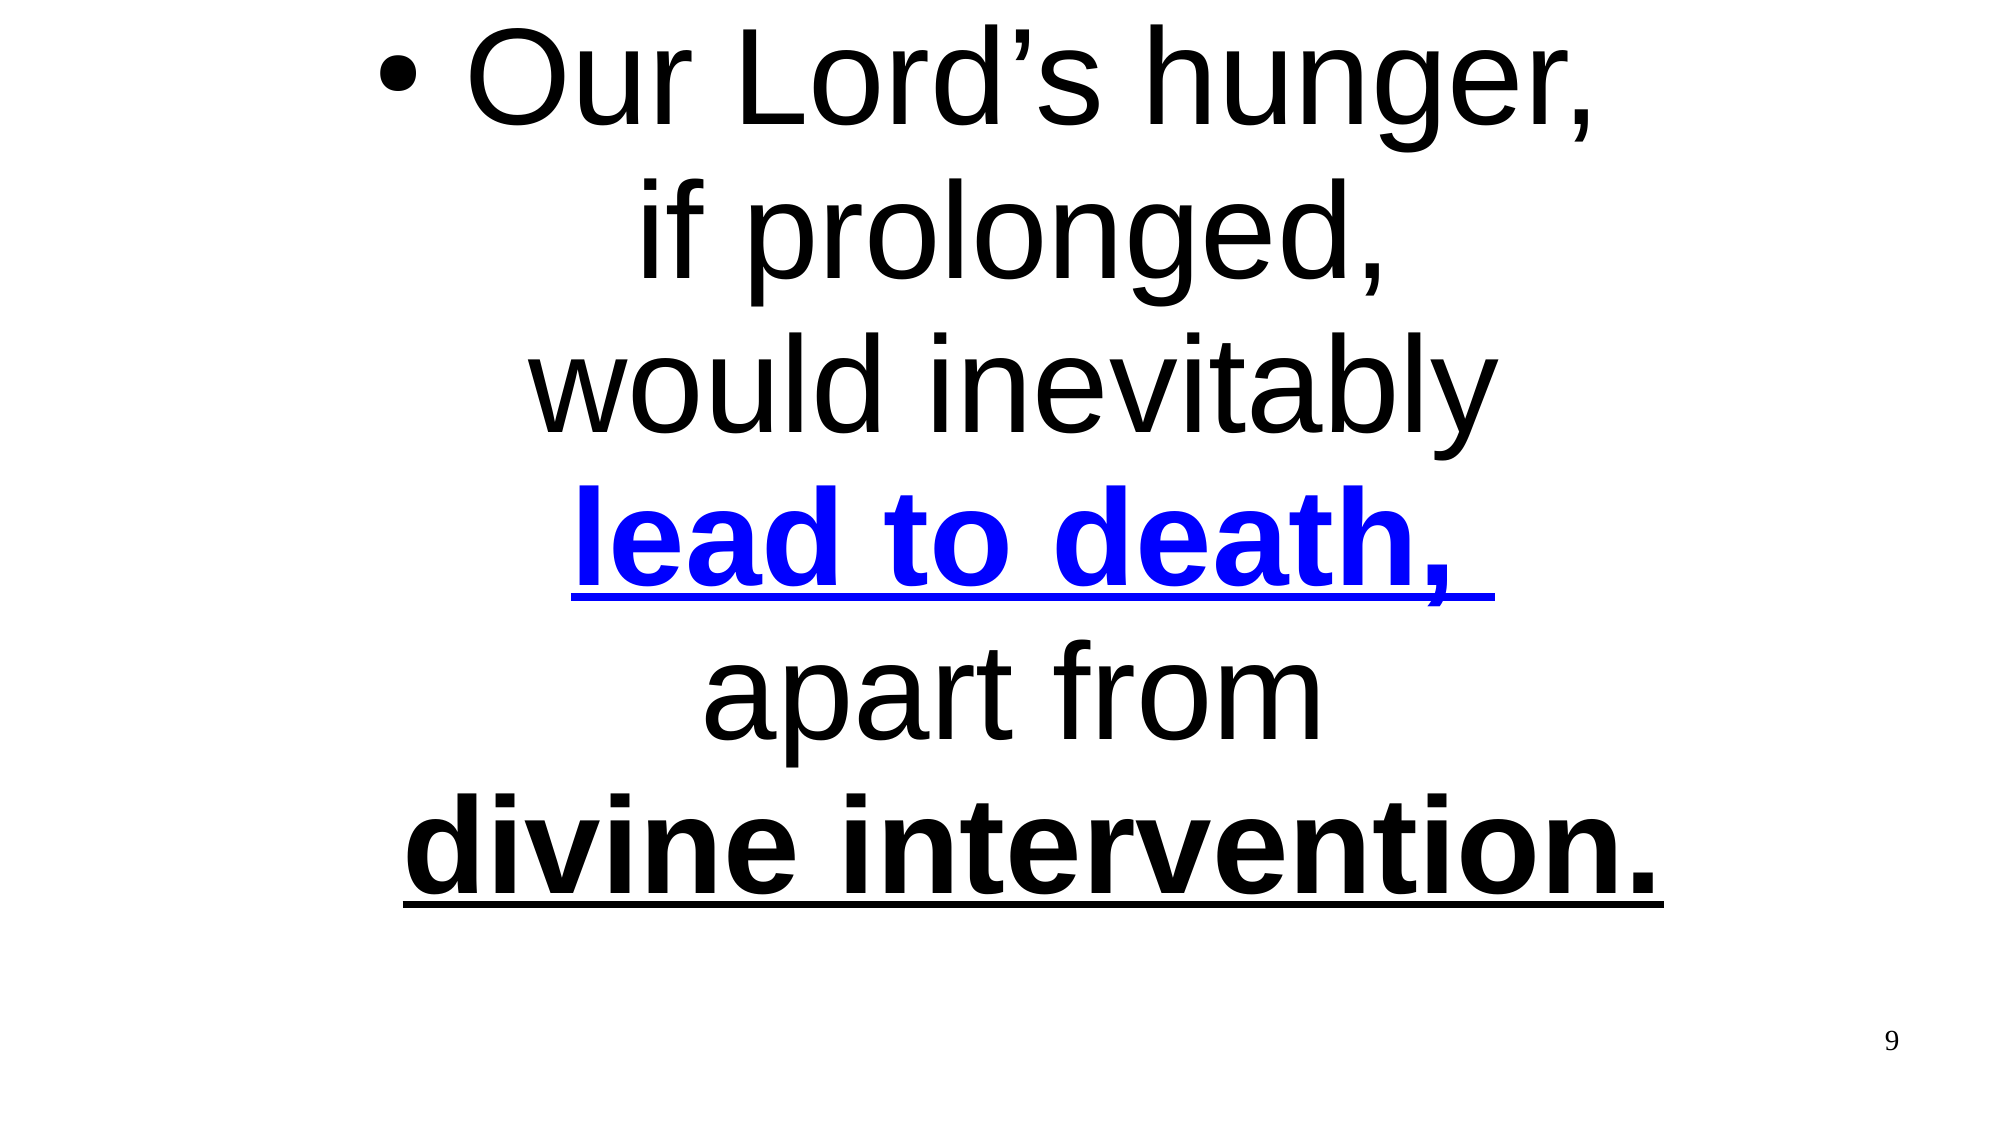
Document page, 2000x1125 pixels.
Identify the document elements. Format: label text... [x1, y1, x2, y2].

list Our Lord’s hunger, if prolonged, would inevitably lead to death, apart from divine intervention. [0, 0, 1996, 1123]
